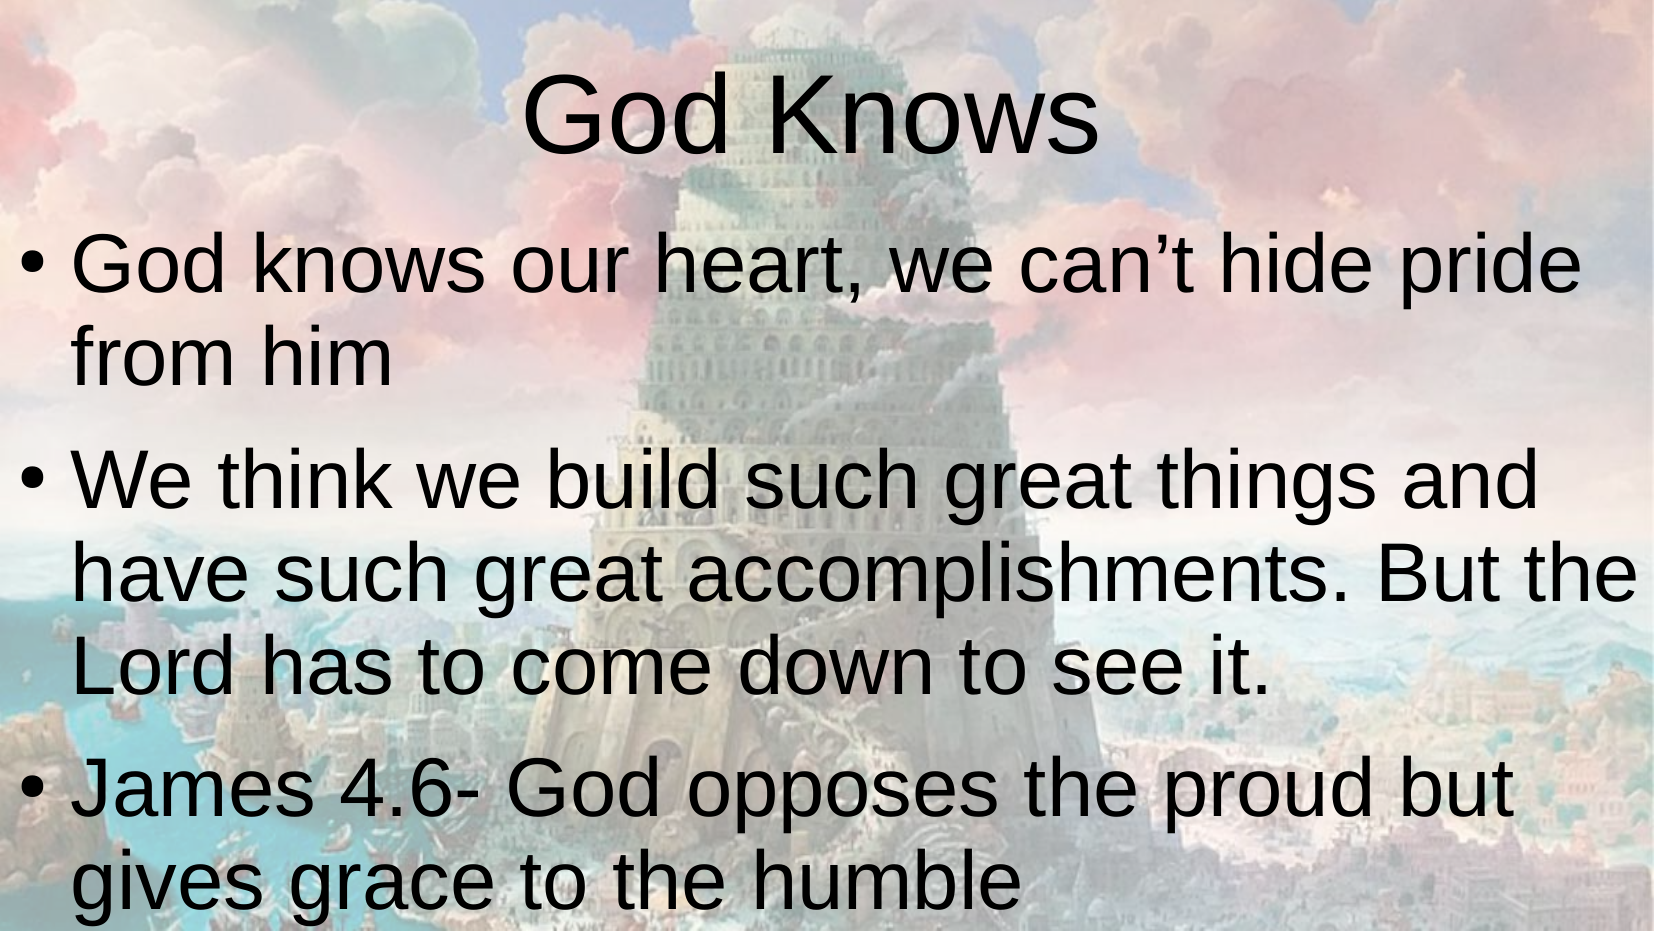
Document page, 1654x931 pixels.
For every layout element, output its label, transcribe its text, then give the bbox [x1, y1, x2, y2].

picture [0, 0, 1654, 931]
title God Knows [82, 37, 1571, 193]
list God knows our heart, we can’t hide pride from him We think we build such great things and have such great accomplishments. But the Lord has to come down to see it. James 4.6- God opposes the proud but gives grace to the humble [0, 217, 1651, 931]
